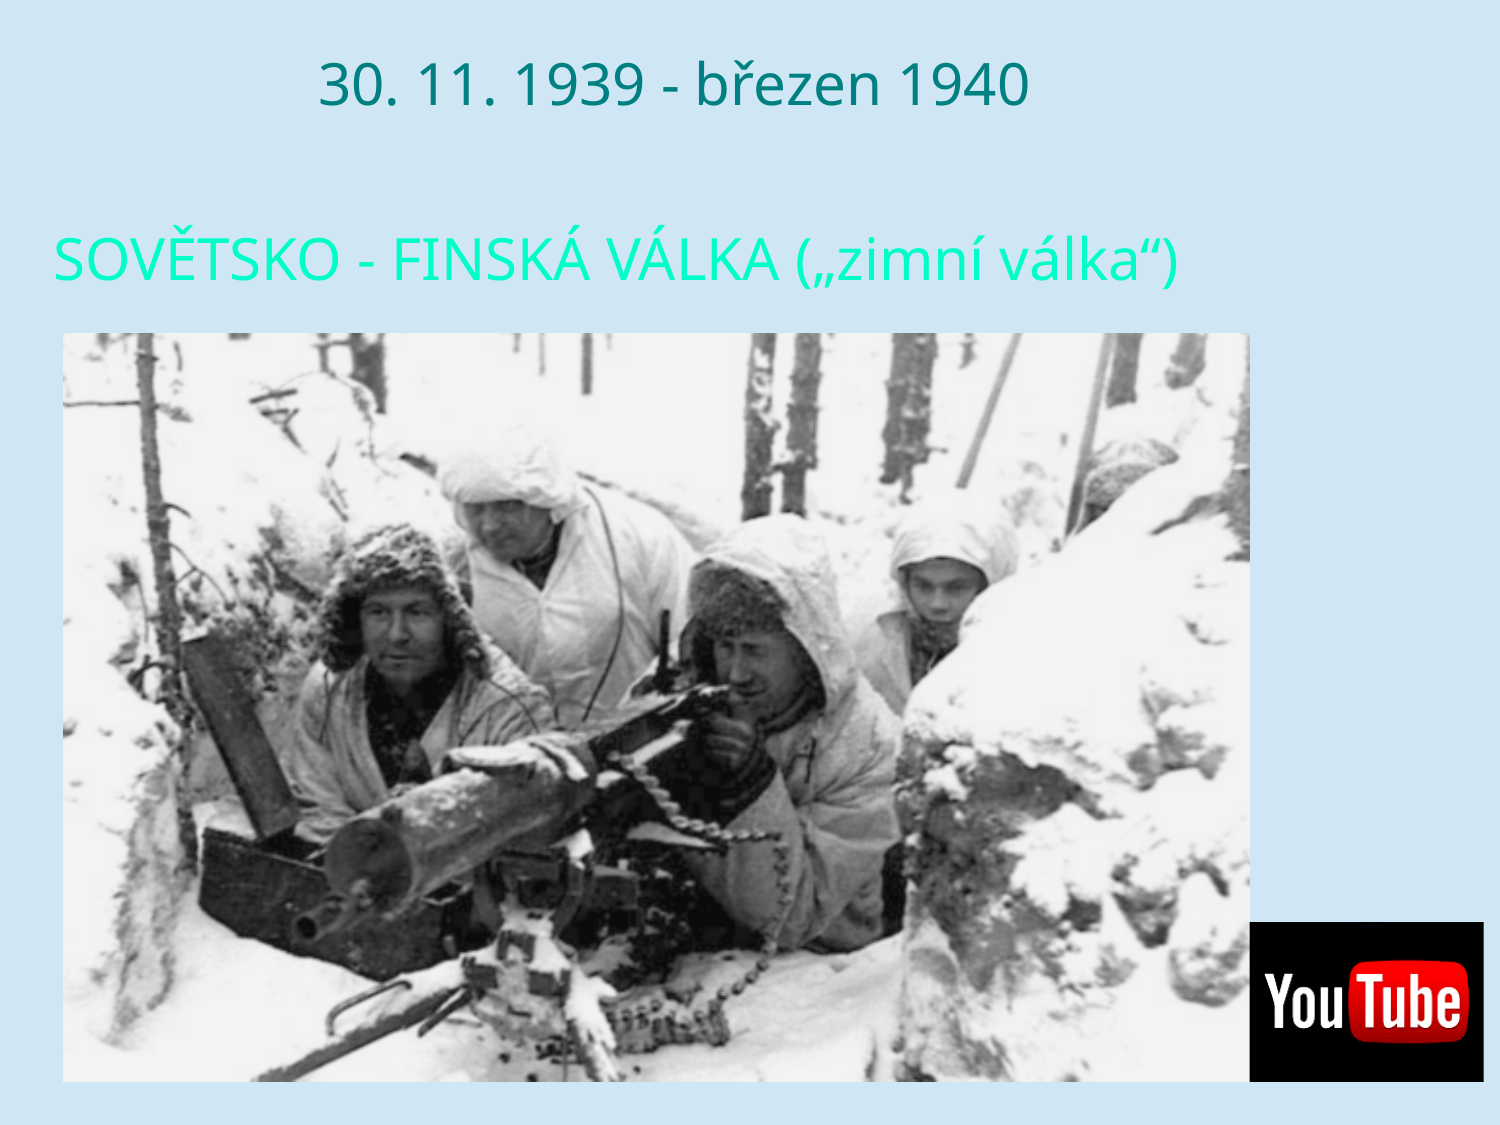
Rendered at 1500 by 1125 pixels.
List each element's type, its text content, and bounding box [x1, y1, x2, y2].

text_box 30. 11. 1939 - březen 1940 [303, 39, 1168, 125]
picture [63, 333, 1484, 1082]
text_box SOVĚTSKO - FINSKÁ VÁLKA („zimní válka“) [38, 214, 1452, 300]
